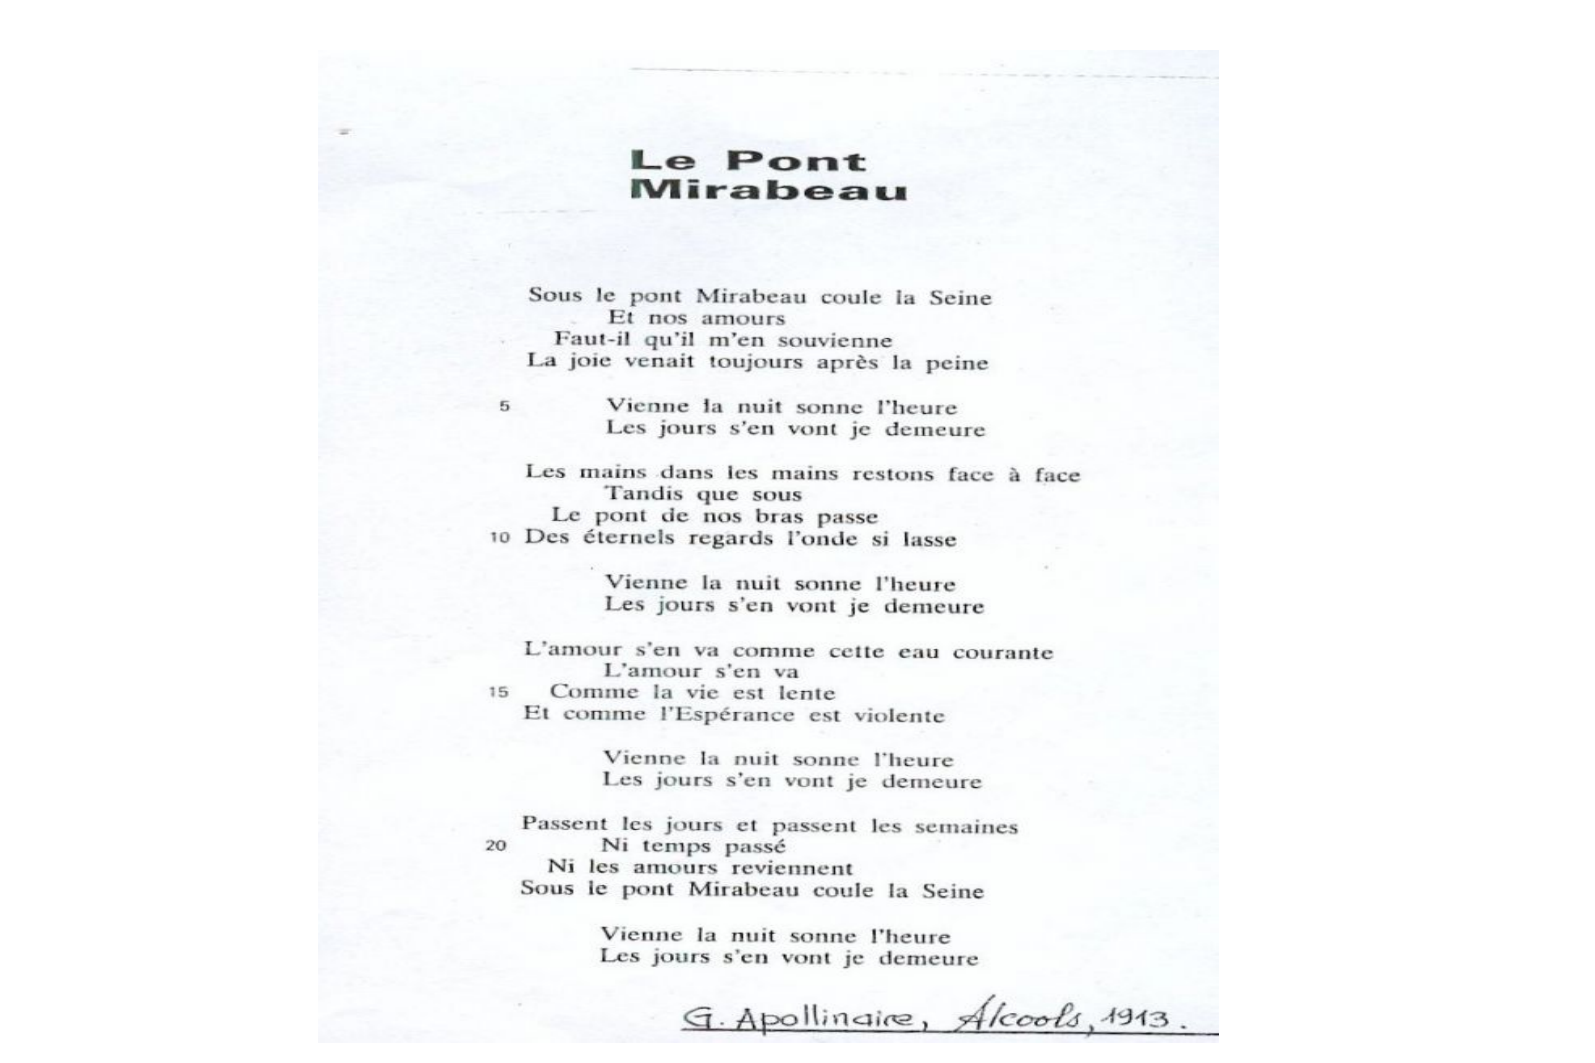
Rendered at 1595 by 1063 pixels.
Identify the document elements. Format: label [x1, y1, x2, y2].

picture [318, 50, 1219, 1043]
